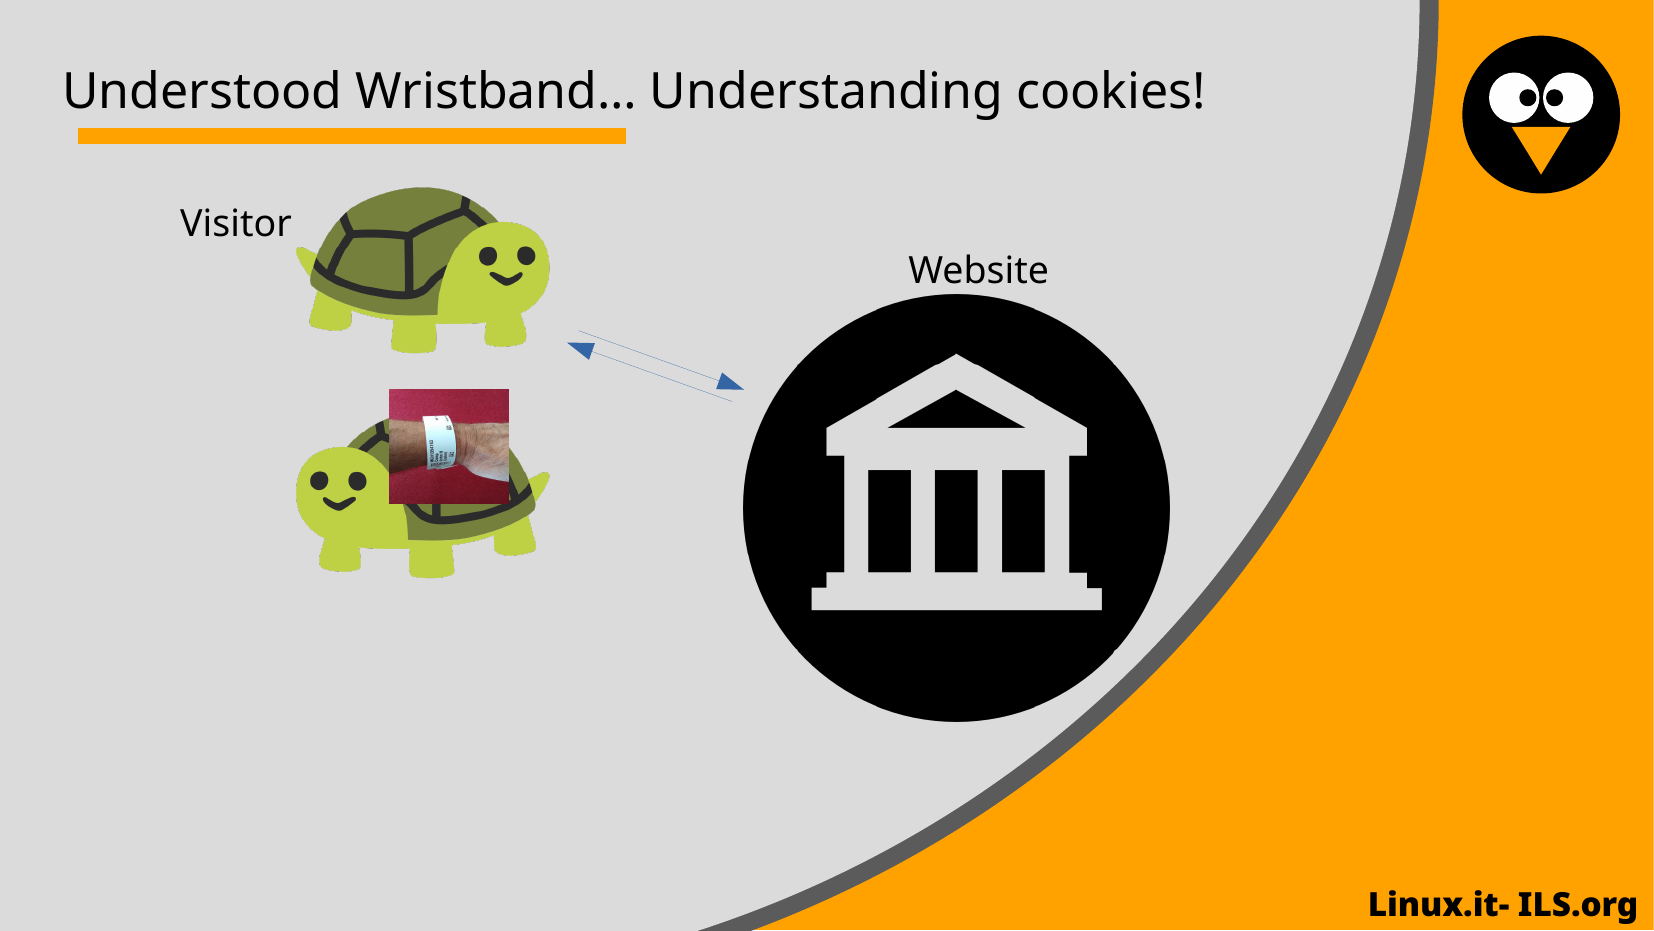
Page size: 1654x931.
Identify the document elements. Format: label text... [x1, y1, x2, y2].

picture [295, 129, 550, 591]
text_box Website [893, 236, 1066, 296]
text_box Visitor [165, 189, 303, 249]
text_box Linux.it- ILS.org [1346, 874, 1654, 927]
picture [719, 270, 1193, 745]
text_box Understood Wristband… Understanding cookies! [47, 47, 1394, 180]
